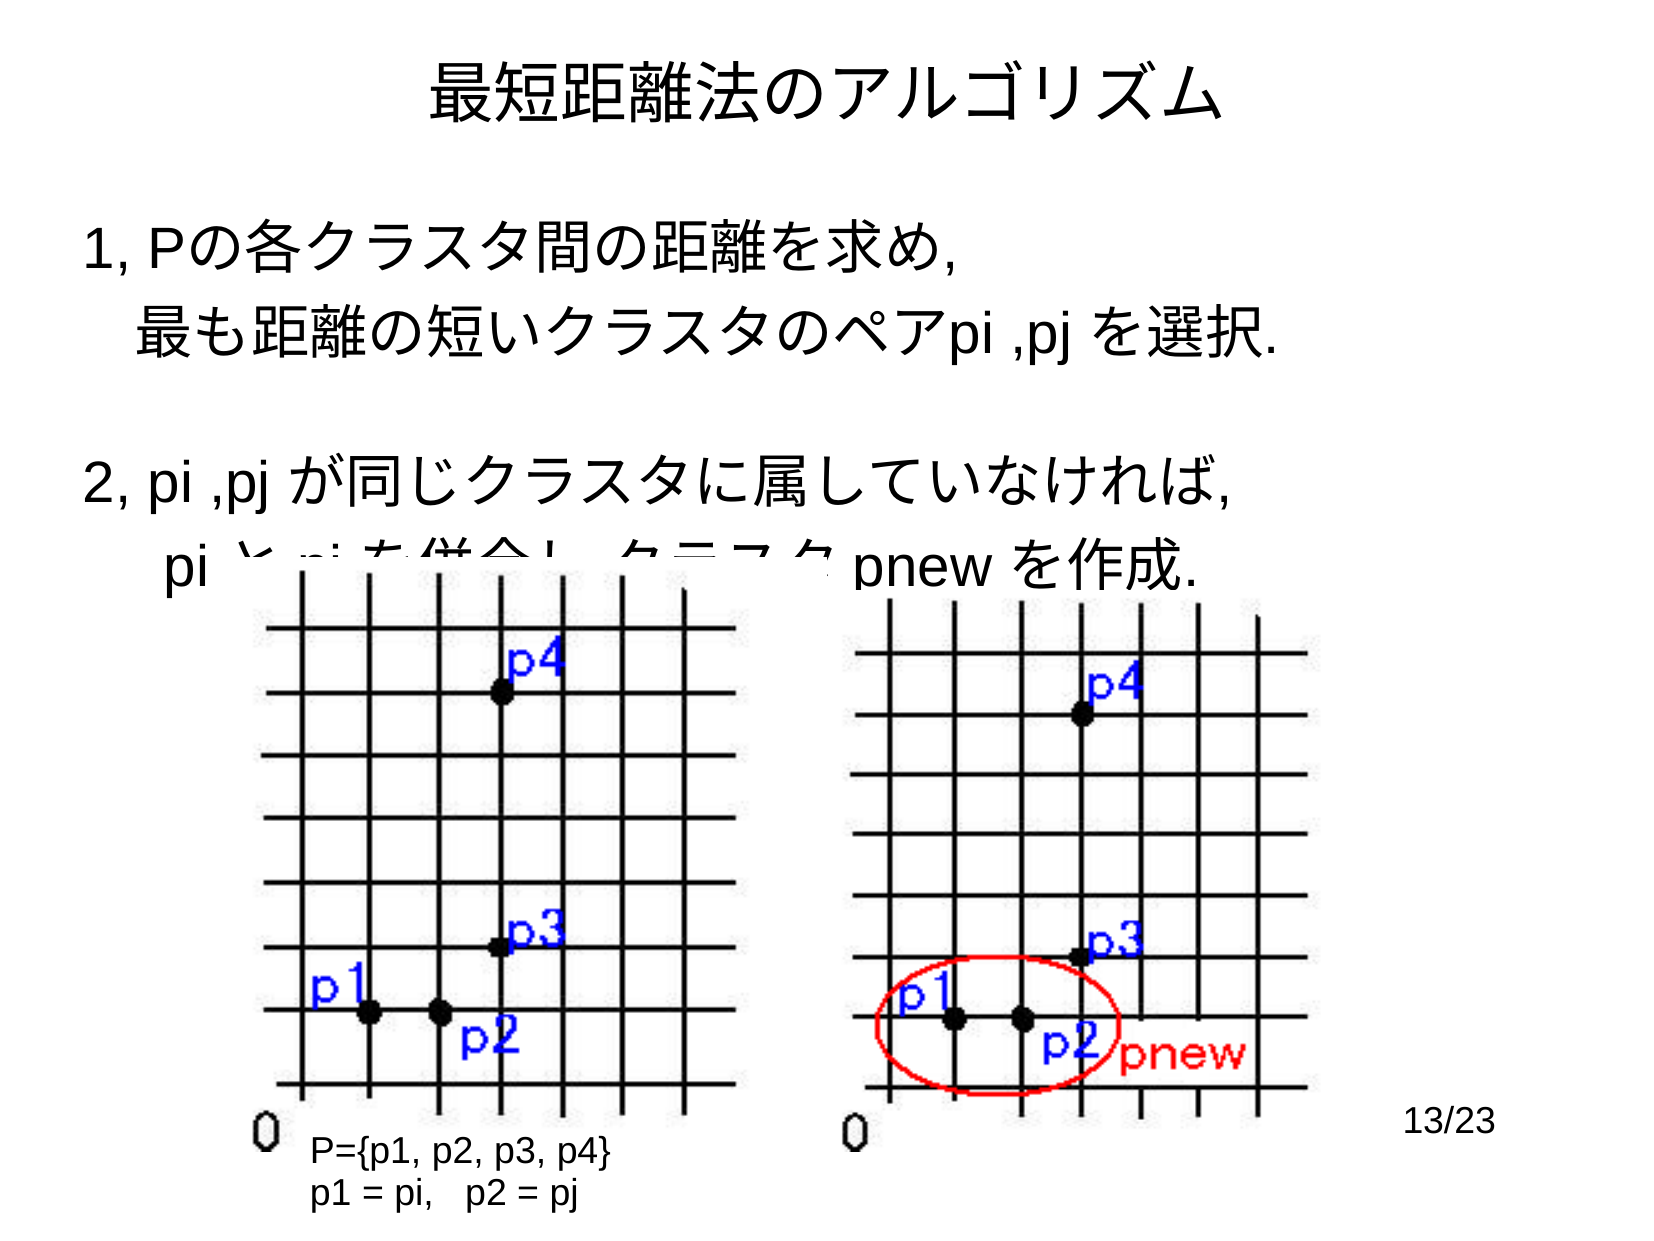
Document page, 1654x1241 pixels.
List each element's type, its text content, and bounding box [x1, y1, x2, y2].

subtitle 最短距離法のアルゴリズム 1, Pの各クラスタ間の距離を求め, 最も距離の短いクラスタのペアpi ,pj を選択. 2, pi ,pj が同じクラスタに属していなければ, pi と pj を併合し,クラスタ pnew を作成. [82, 49, 1571, 650]
text_box [885, 561, 1359, 590]
picture [236, 557, 1388, 1152]
text_box P={p1, p2, p3, p4} p1 = pi, p2 = pj [295, 1122, 680, 1221]
text_box 13/23 [1387, 1092, 1536, 1150]
